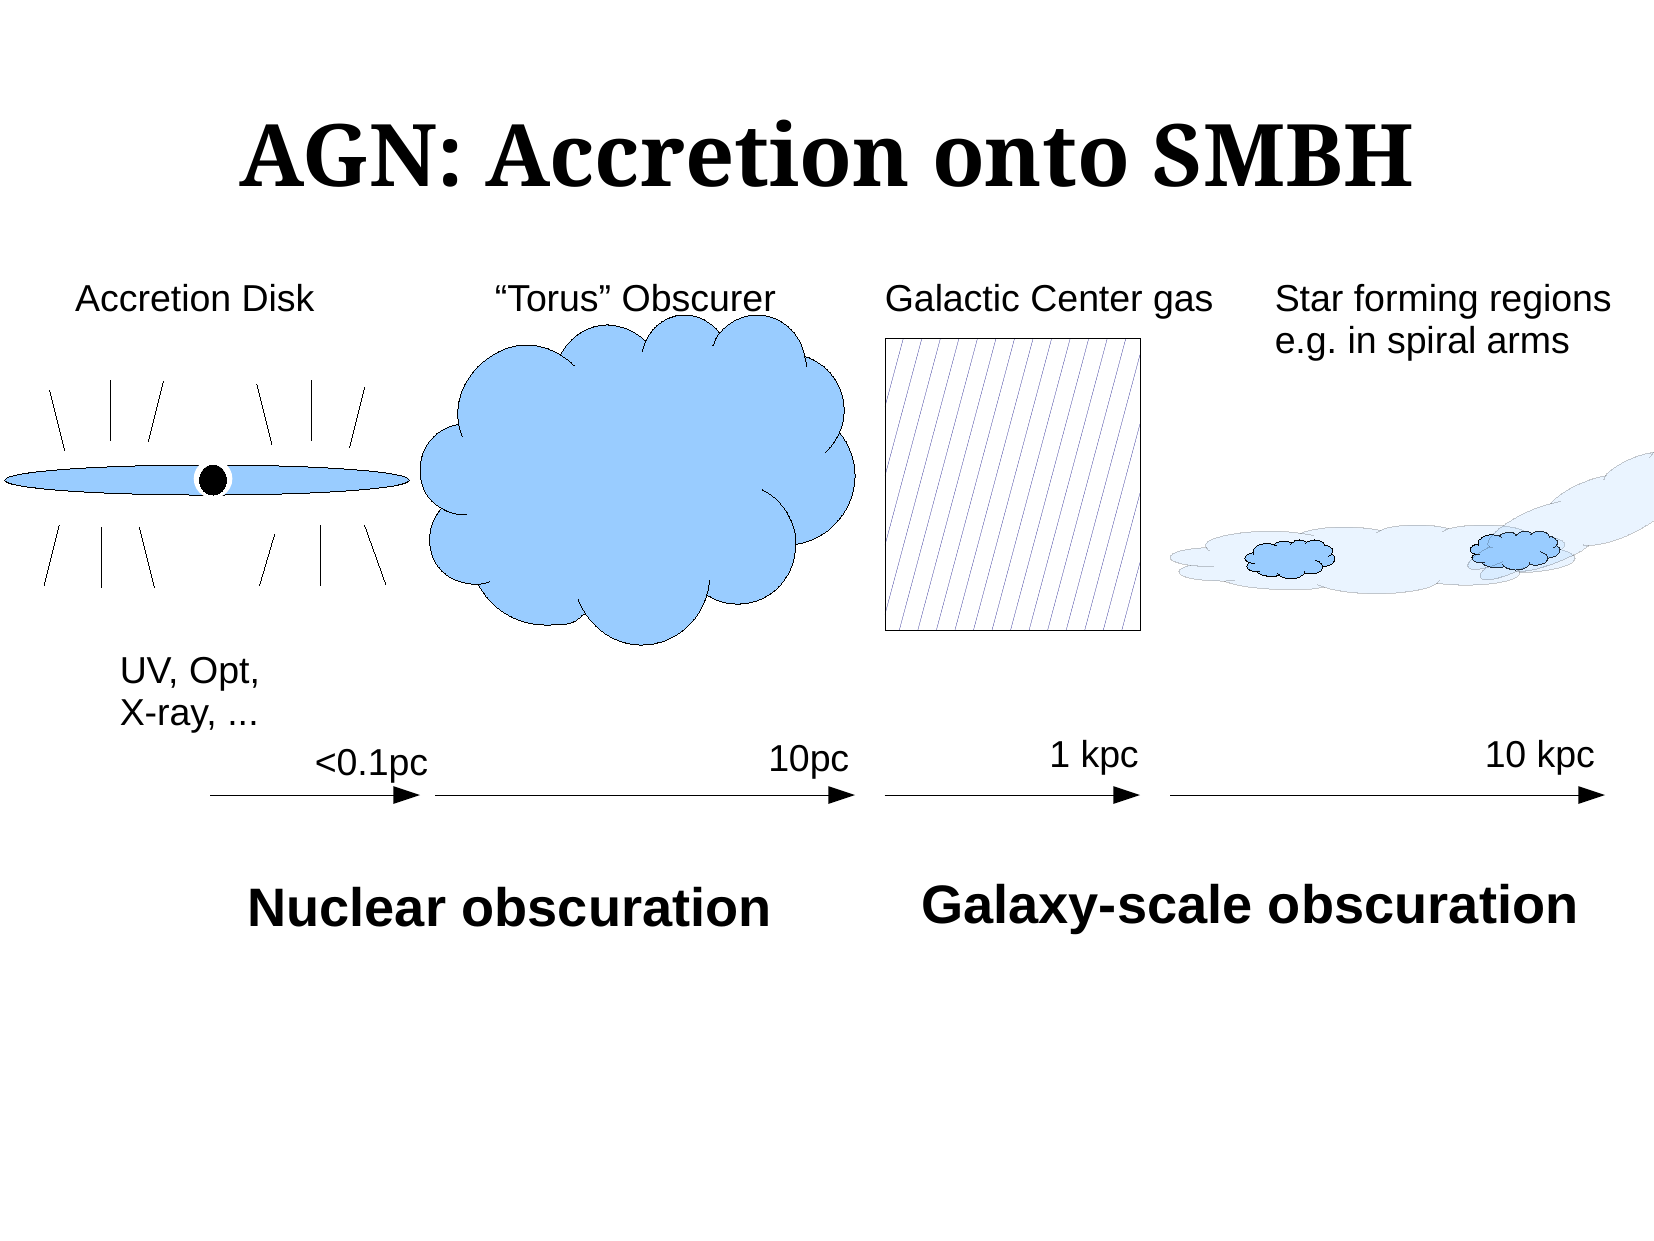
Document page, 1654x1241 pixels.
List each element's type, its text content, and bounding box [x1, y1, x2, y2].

text_box 1 kpc [1034, 726, 1200, 826]
title AGN: Accretion onto SMBH [82, 49, 1571, 257]
text_box Star forming regions e.g. in spiral arms [1260, 270, 1636, 369]
text_box [1170, 451, 1654, 594]
text_box <0.1pc [300, 734, 451, 834]
text_box Nuclear obscuration [225, 870, 796, 946]
text_box 10 kpc [1470, 726, 1636, 826]
text_box UV, Opt, X-ray, ... [105, 641, 286, 741]
text_box [420, 358, 856, 646]
text_box Galactic Center gas [870, 270, 1246, 369]
text_box [4, 459, 410, 499]
text_box Galaxy-scale obscuration [900, 867, 1601, 1004]
text_box 10pc [753, 729, 874, 829]
text_box [885, 369, 1141, 631]
text_box “Torus” Obscurer [480, 270, 811, 399]
text_box Accretion Disk [60, 270, 391, 399]
